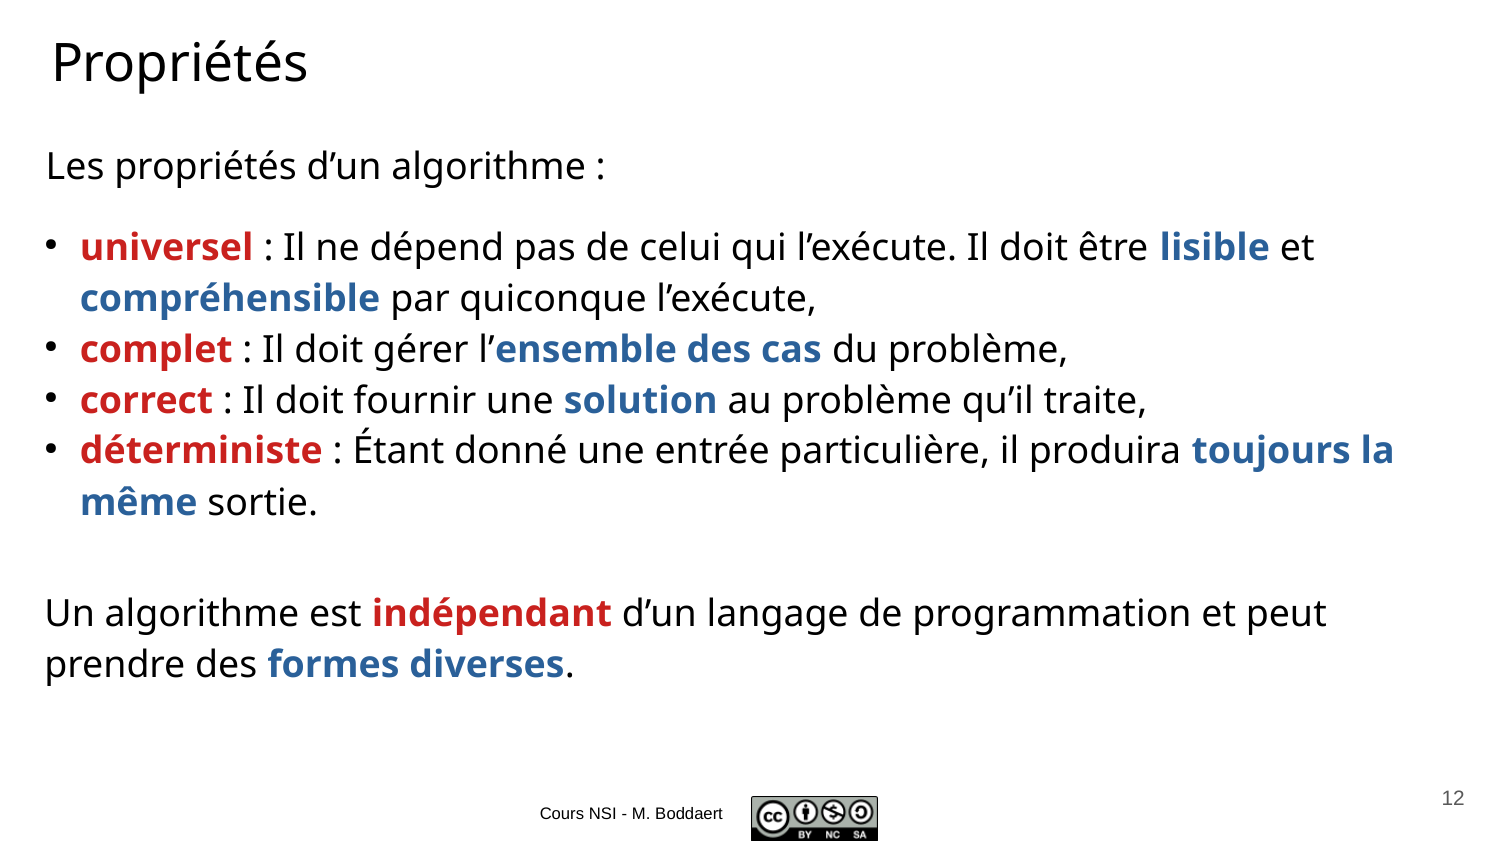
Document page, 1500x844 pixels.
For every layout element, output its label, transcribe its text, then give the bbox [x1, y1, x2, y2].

picture [751, 796, 878, 841]
slide_number <numéro> [1389, 764, 1480, 830]
title Propriétés [51, 13, 1449, 108]
text_box Les propriétés d’un algorithme : [30, 132, 605, 191]
text_box Un algorithme est indépendant d’un langage de programmation et peut prendre des formes diverses. [29, 578, 1477, 681]
text_box universel : Il ne dépend pas de celui qui l’exécute. Il doit être lisible et compréhensible par quiconque l’exécute, complet : Il doit gérer l’ensemble des cas du problème, correct : Il doit fournir une solution au problème qu’il traite, déterministe : Étant donné une entrée particulière, il produira toujours la même sortie. [29, 212, 1477, 489]
